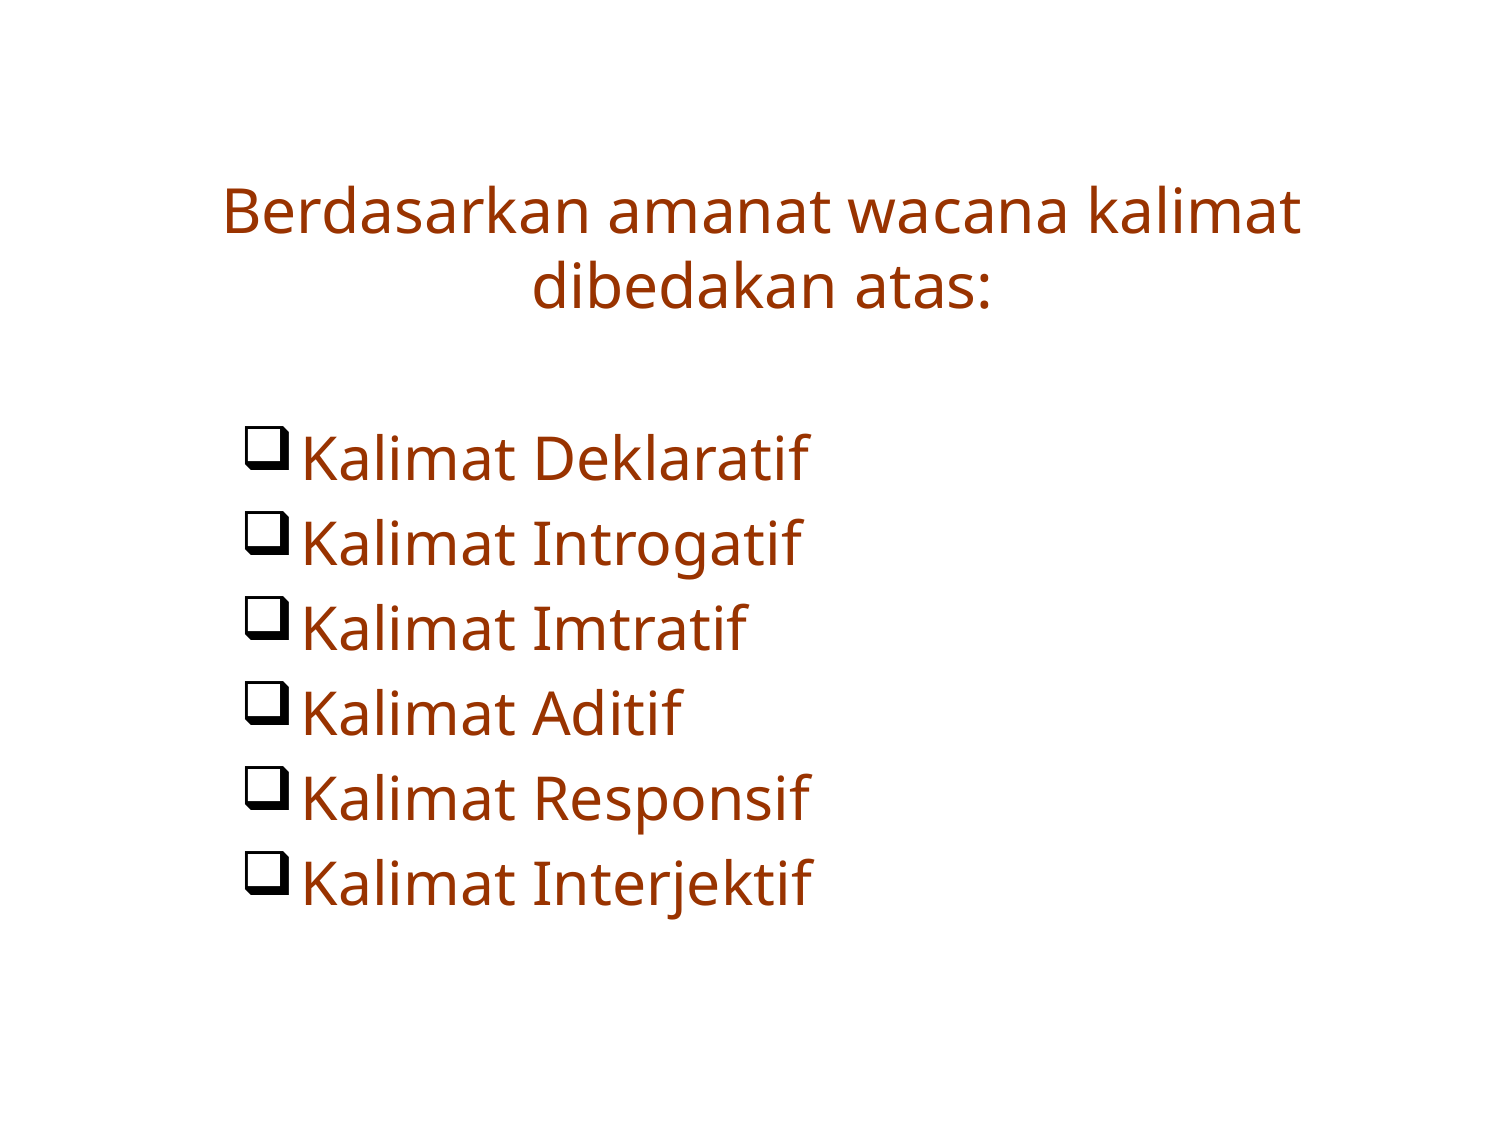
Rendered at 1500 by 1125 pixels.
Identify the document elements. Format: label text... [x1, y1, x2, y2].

subtitle Kalimat Deklaratif Kalimat Introgatif Kalimat Imtratif Kalimat Aditif Kalimat Responsif Kalimat Interjektif [225, 412, 1275, 925]
title Berdasarkan amanat wacana kalimat dibedakan atas: [125, 162, 1400, 404]
